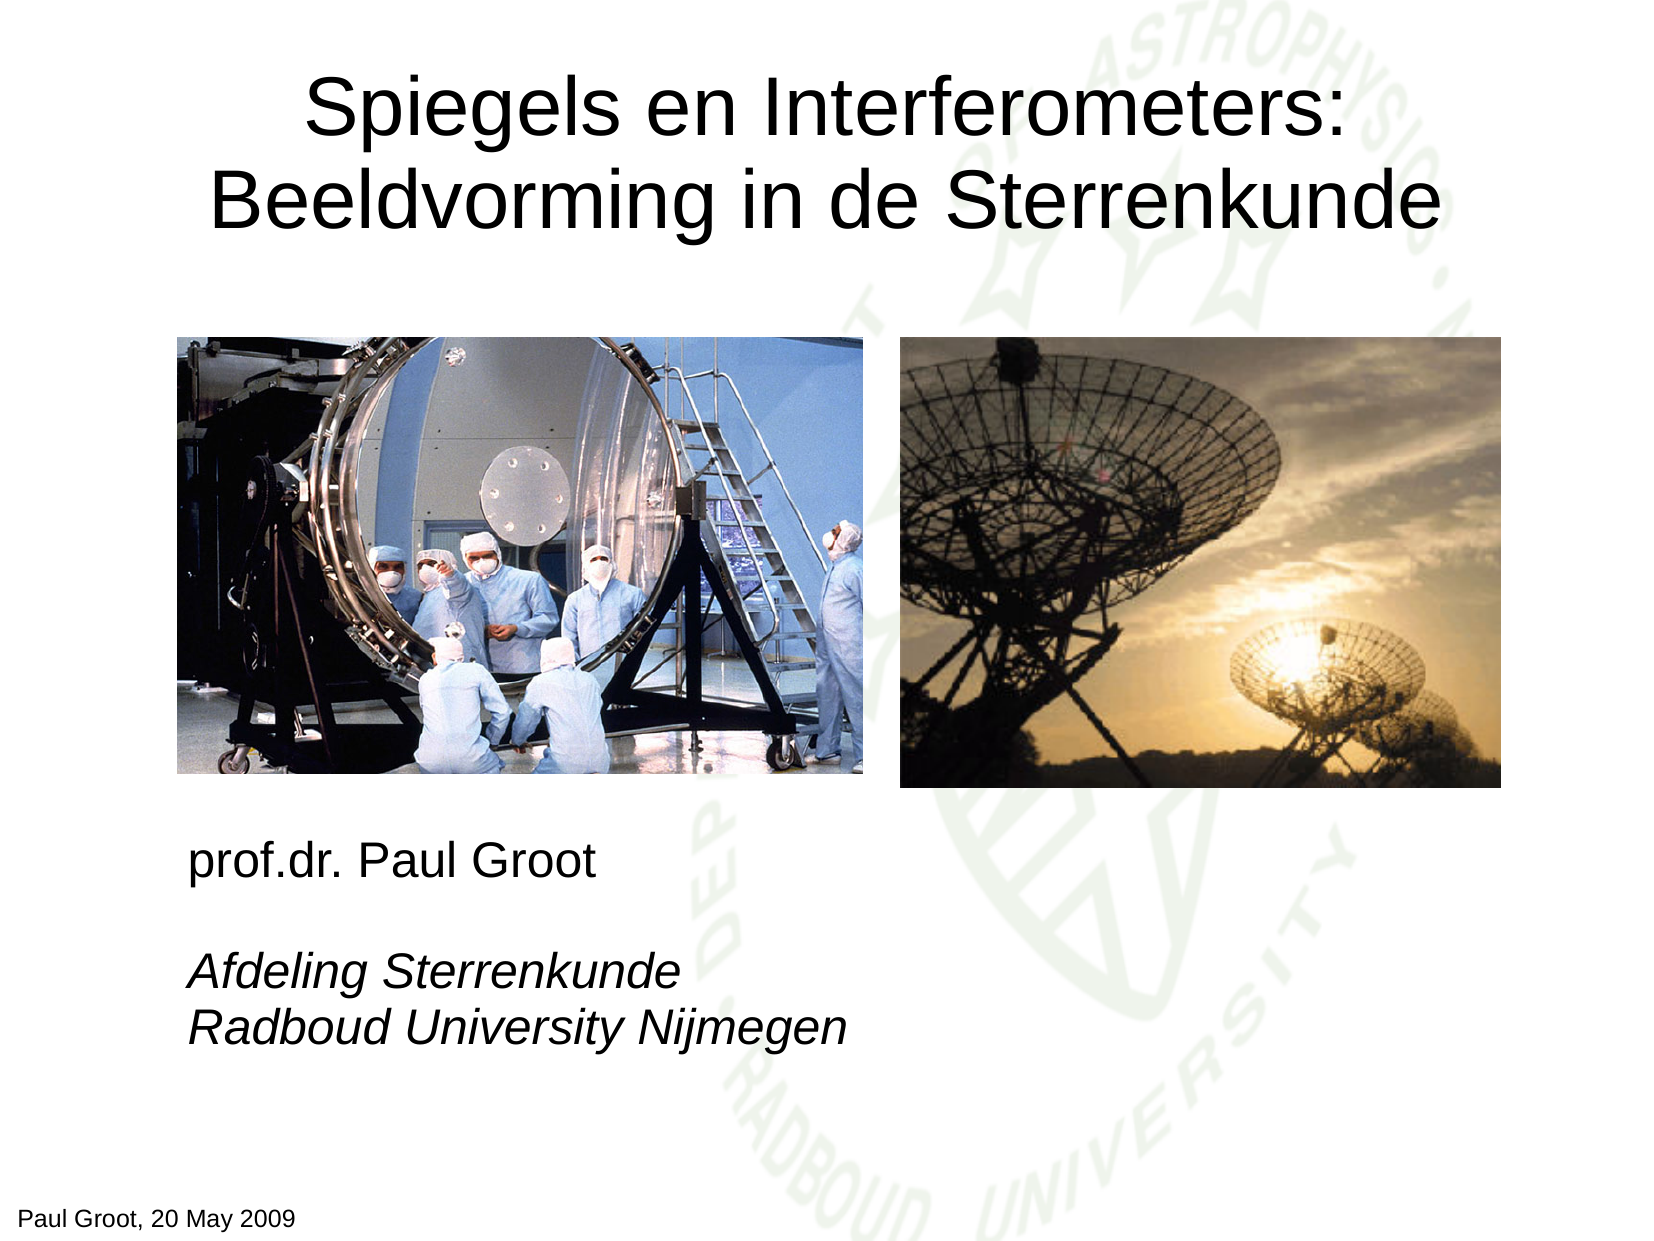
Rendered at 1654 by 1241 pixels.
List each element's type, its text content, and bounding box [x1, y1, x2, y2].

title Spiegels en Interferometers: Beeldvorming in de Sterrenkunde [82, 56, 1571, 250]
text_box Paul Groot, 20 May 2009 [2, 1197, 337, 1241]
picture [0, 0, 1654, 1241]
text_box prof.dr. Paul Groot Afdeling Sterrenkunde Radboud University Nijmegen [172, 824, 863, 1230]
